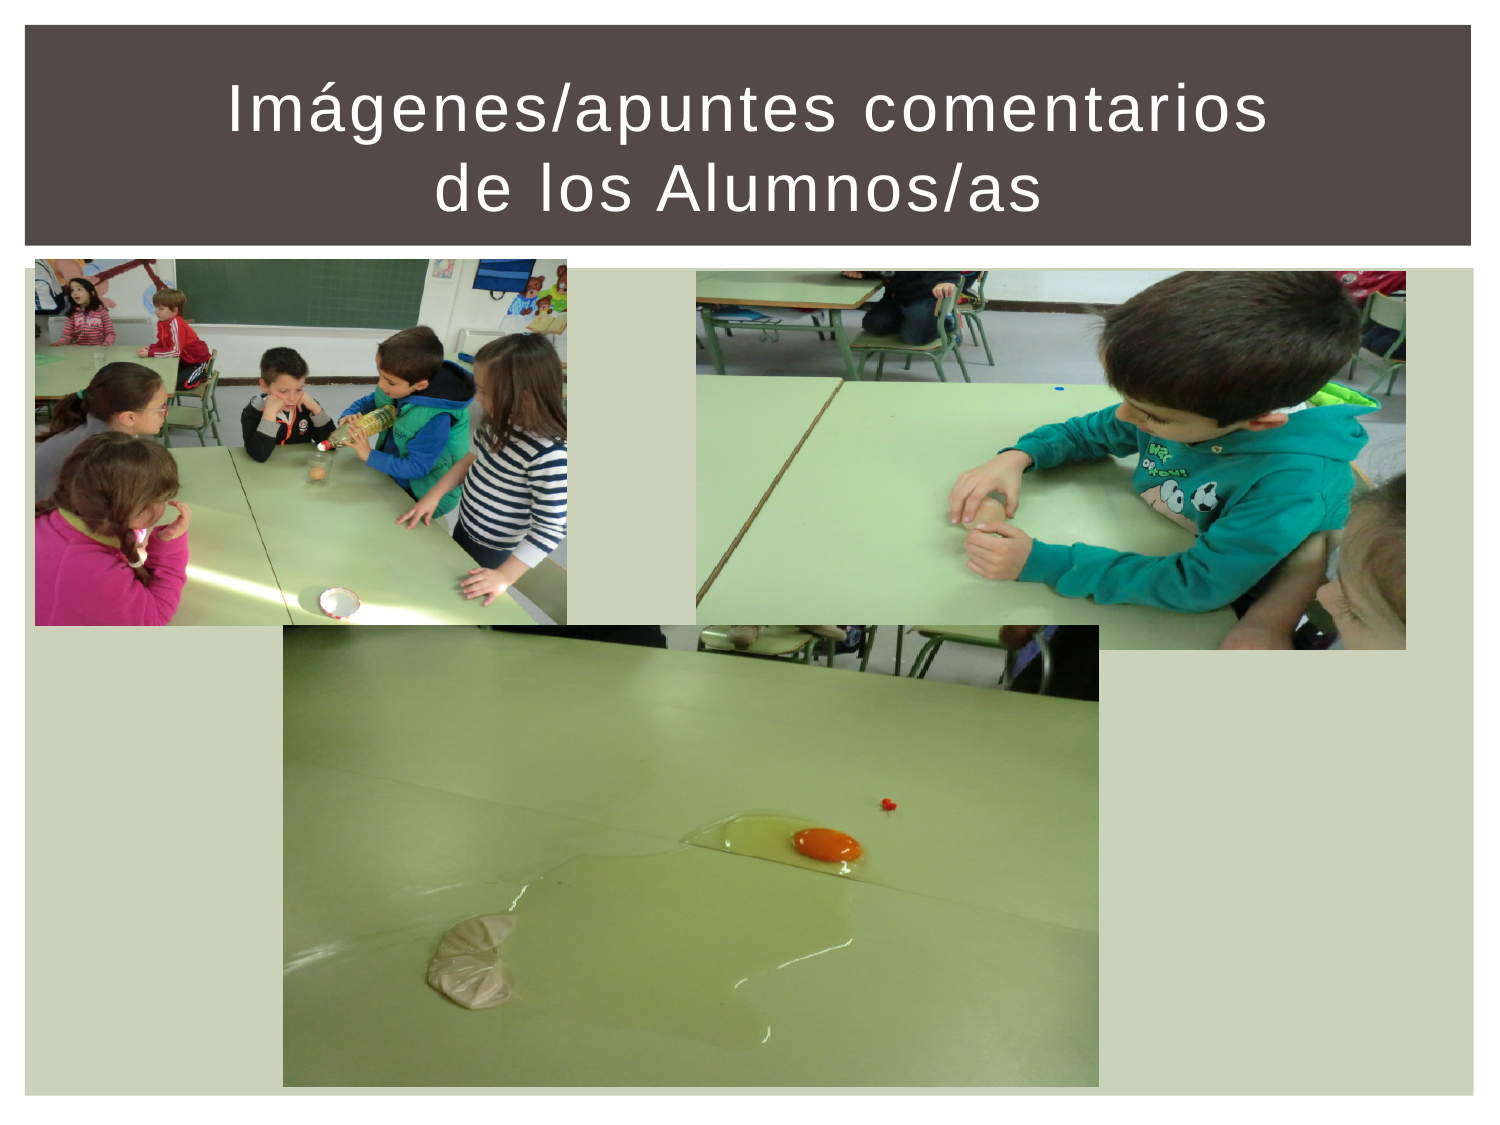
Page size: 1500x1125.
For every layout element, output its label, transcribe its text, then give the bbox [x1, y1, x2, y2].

picture [35, 259, 1406, 1087]
title Imágenes/apuntes comentarios de los Alumnos/as [62, 58, 1438, 232]
